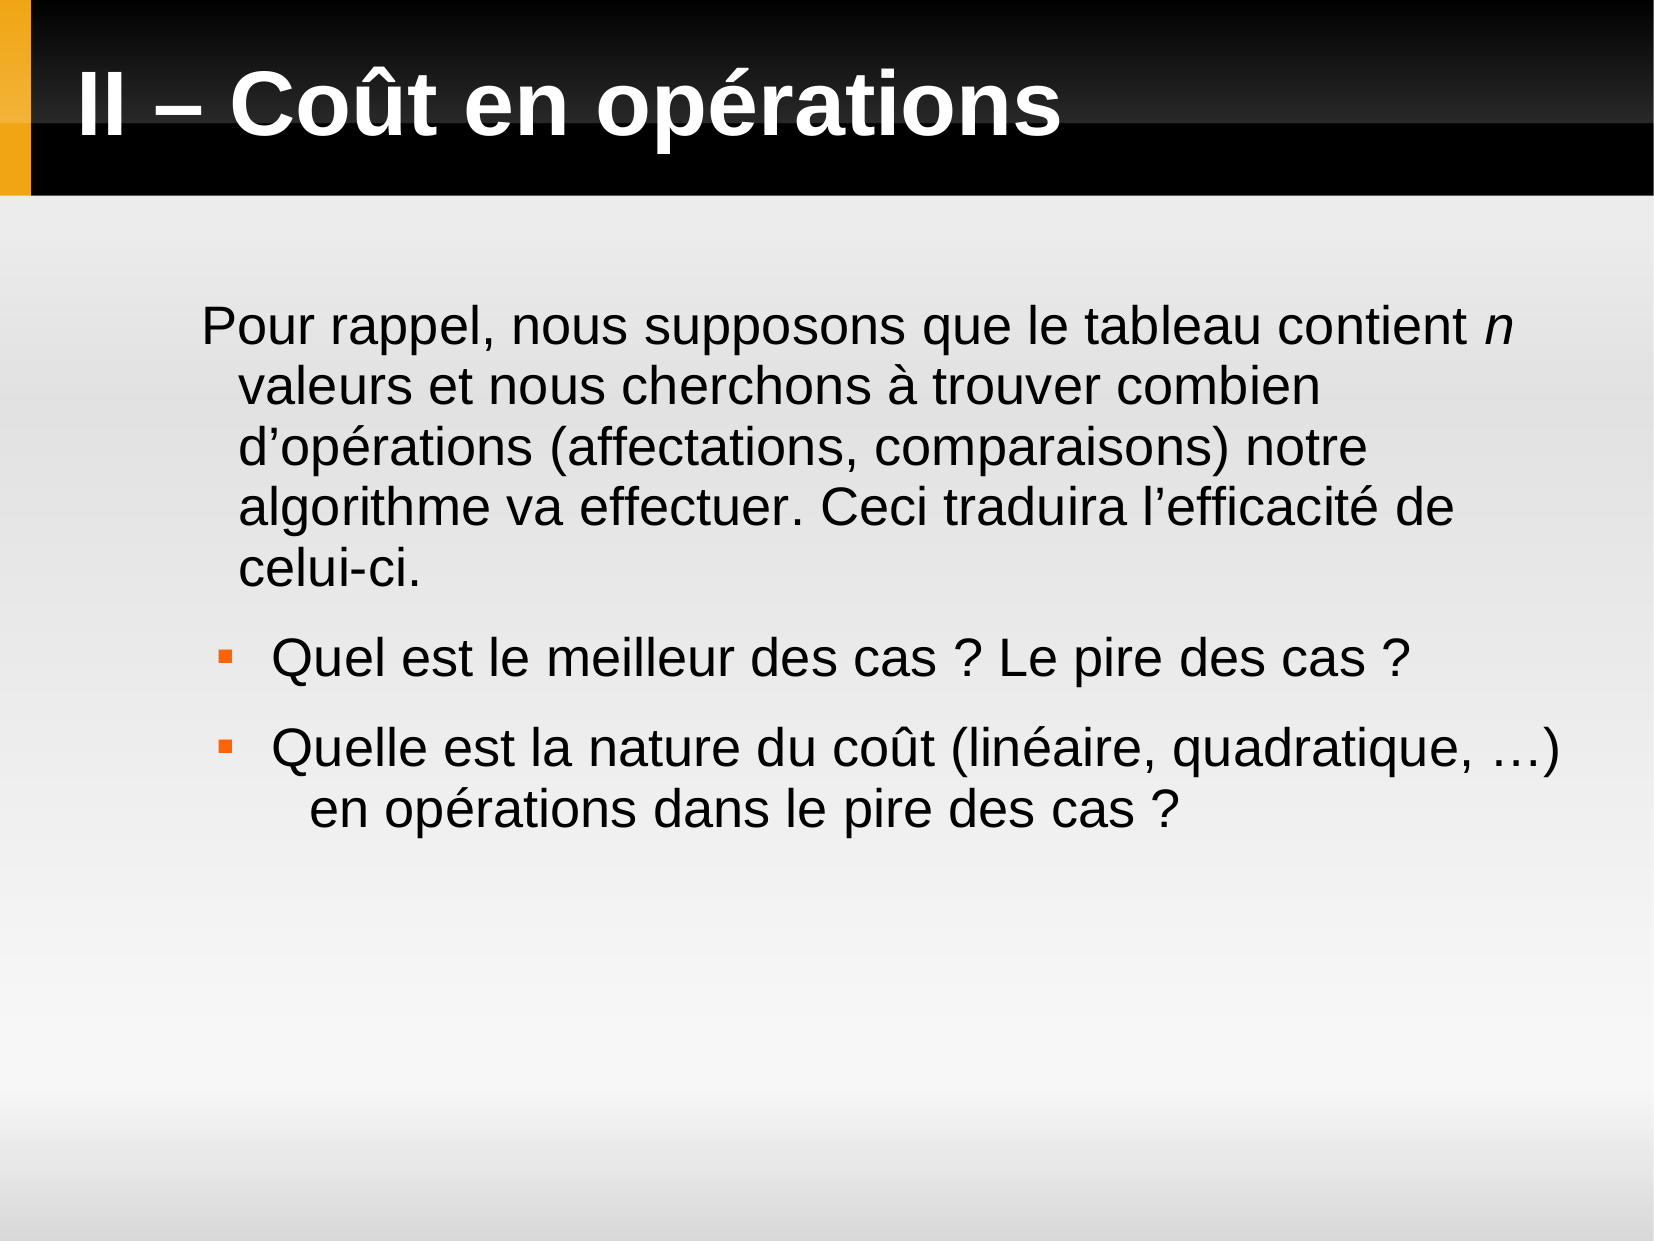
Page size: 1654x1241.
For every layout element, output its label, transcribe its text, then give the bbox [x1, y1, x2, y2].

list Pour rappel, nous supposons que le tableau contient n valeurs et nous cherchons à trouver combien d’opérations (affectations, comparaisons) notre algorithme va effectuer. Ceci traduira l’efficacité de celui-ci. Quel est le meilleur des cas ? Le pire des cas ? Quelle est la nature du coût (linéaire, quadratique, …) en opérations dans le pire des cas ? [88, 295, 1577, 1039]
picture [0, 0, 1654, 1241]
title II – Coût en opérations [76, 0, 1565, 208]
